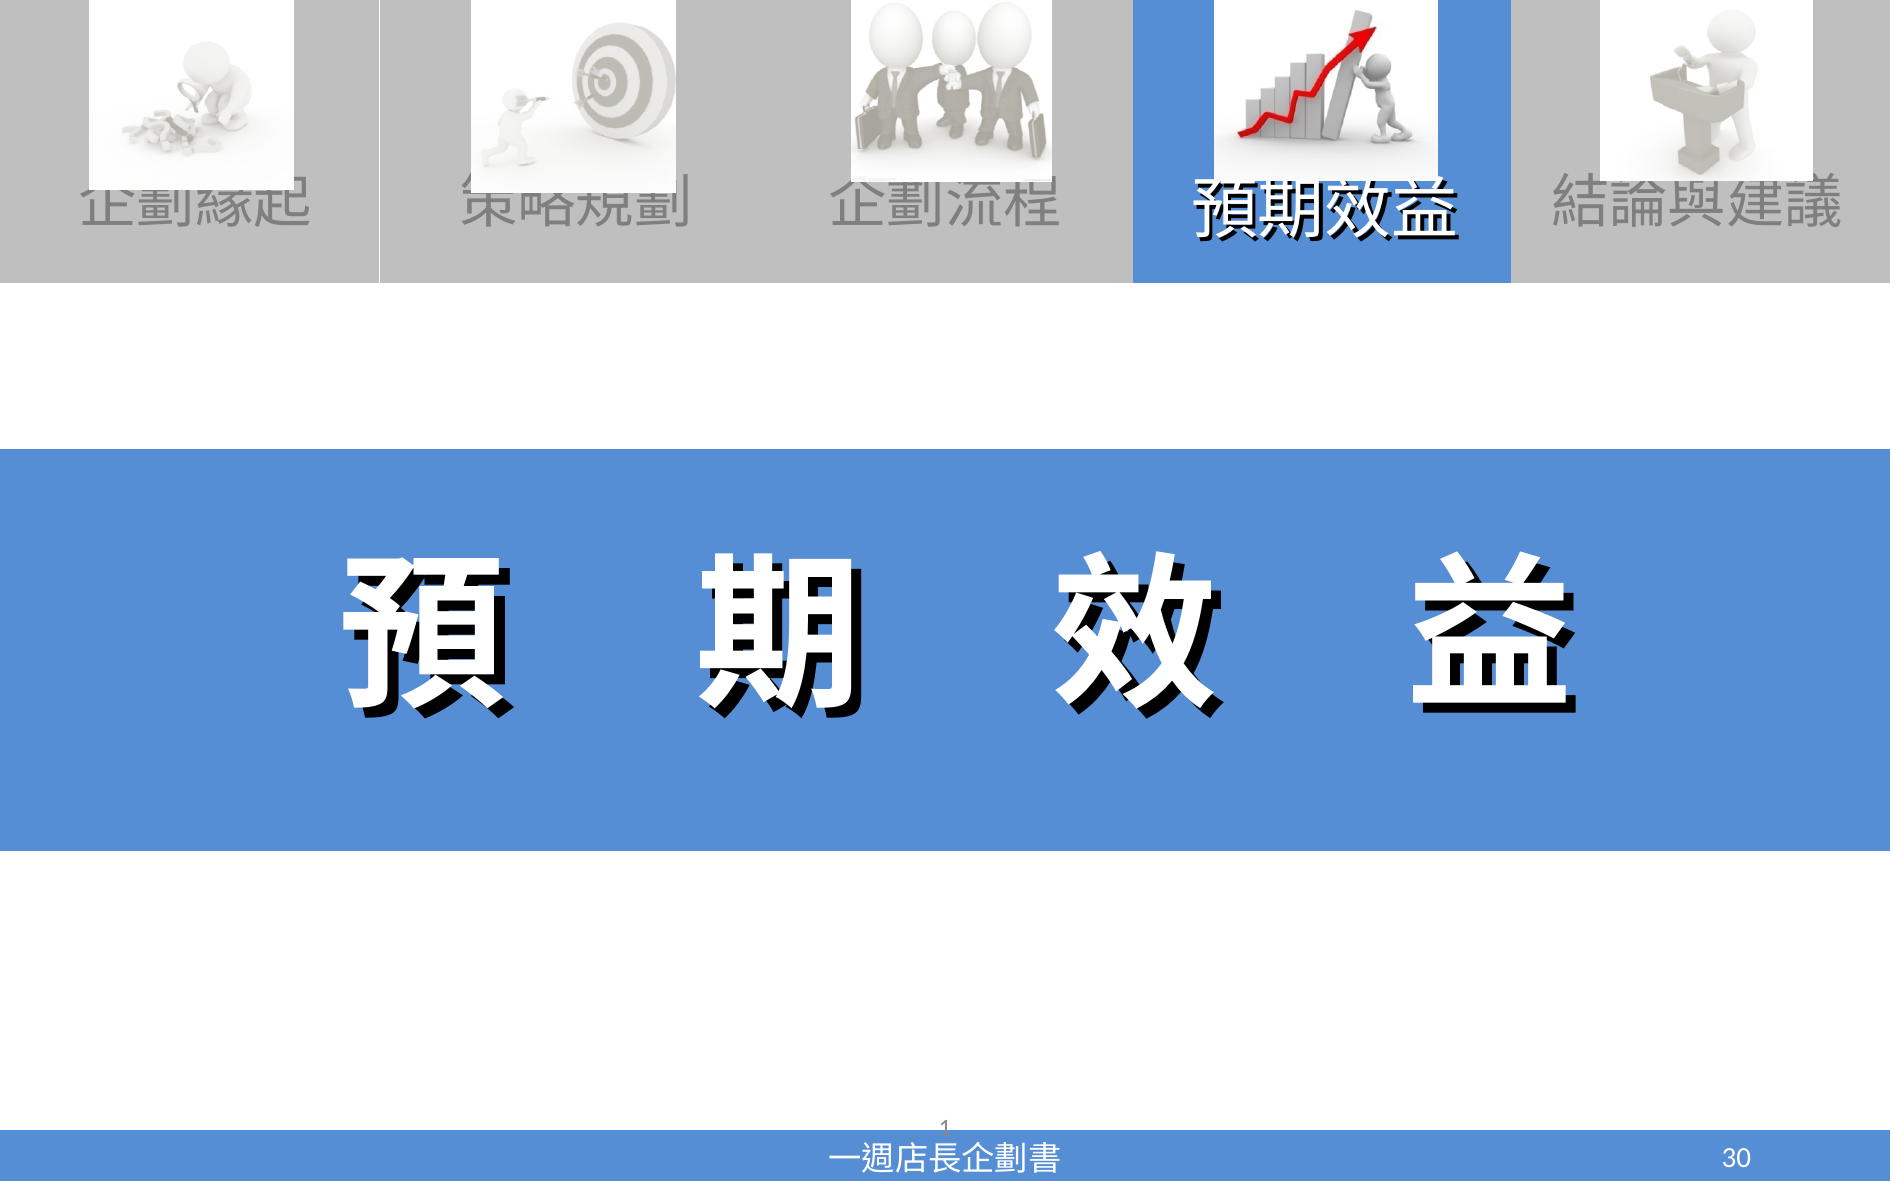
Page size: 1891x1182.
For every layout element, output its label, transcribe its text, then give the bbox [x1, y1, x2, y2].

picture [1600, 0, 1813, 181]
text_box 企劃流程 [781, 157, 1110, 243]
text_box 一週店長企劃書 [0, 1130, 1706, 1181]
text_box [0, 449, 1890, 851]
picture [851, 0, 1052, 182]
picture [471, 0, 676, 193]
text_box 1 [645, 1094, 1245, 1158]
text_box 策略規劃 [417, 157, 735, 243]
text_box [0, 0, 379, 283]
text_box 預 期 效 益 [42, 519, 1871, 737]
picture [89, 0, 294, 190]
text_box 預期效益 [1172, 158, 1477, 255]
picture [1214, 0, 1438, 181]
text_box 結論與建議 [1523, 157, 1871, 243]
text_box [380, 0, 1890, 283]
text_box 企劃緣起 [42, 157, 348, 243]
text_box 30 [1706, 1130, 1891, 1182]
